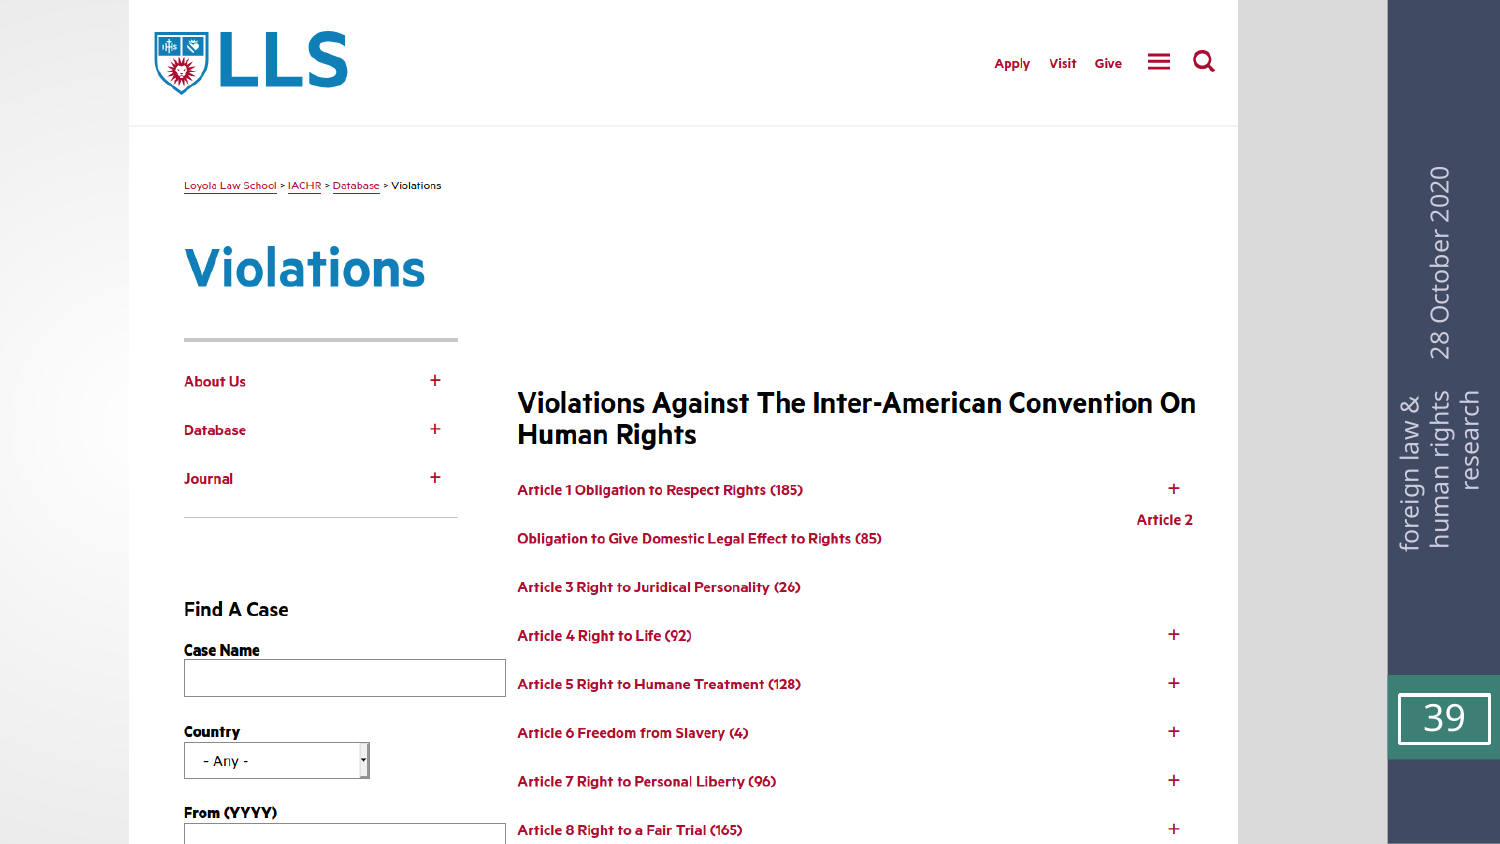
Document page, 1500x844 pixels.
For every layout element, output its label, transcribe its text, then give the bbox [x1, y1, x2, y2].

slide_number 28 October 2020 [1408, 75, 1469, 375]
footer foreign law & human rights research [1408, 375, 1469, 667]
picture [129, 0, 1238, 844]
slide_number <number> [1399, 695, 1490, 744]
